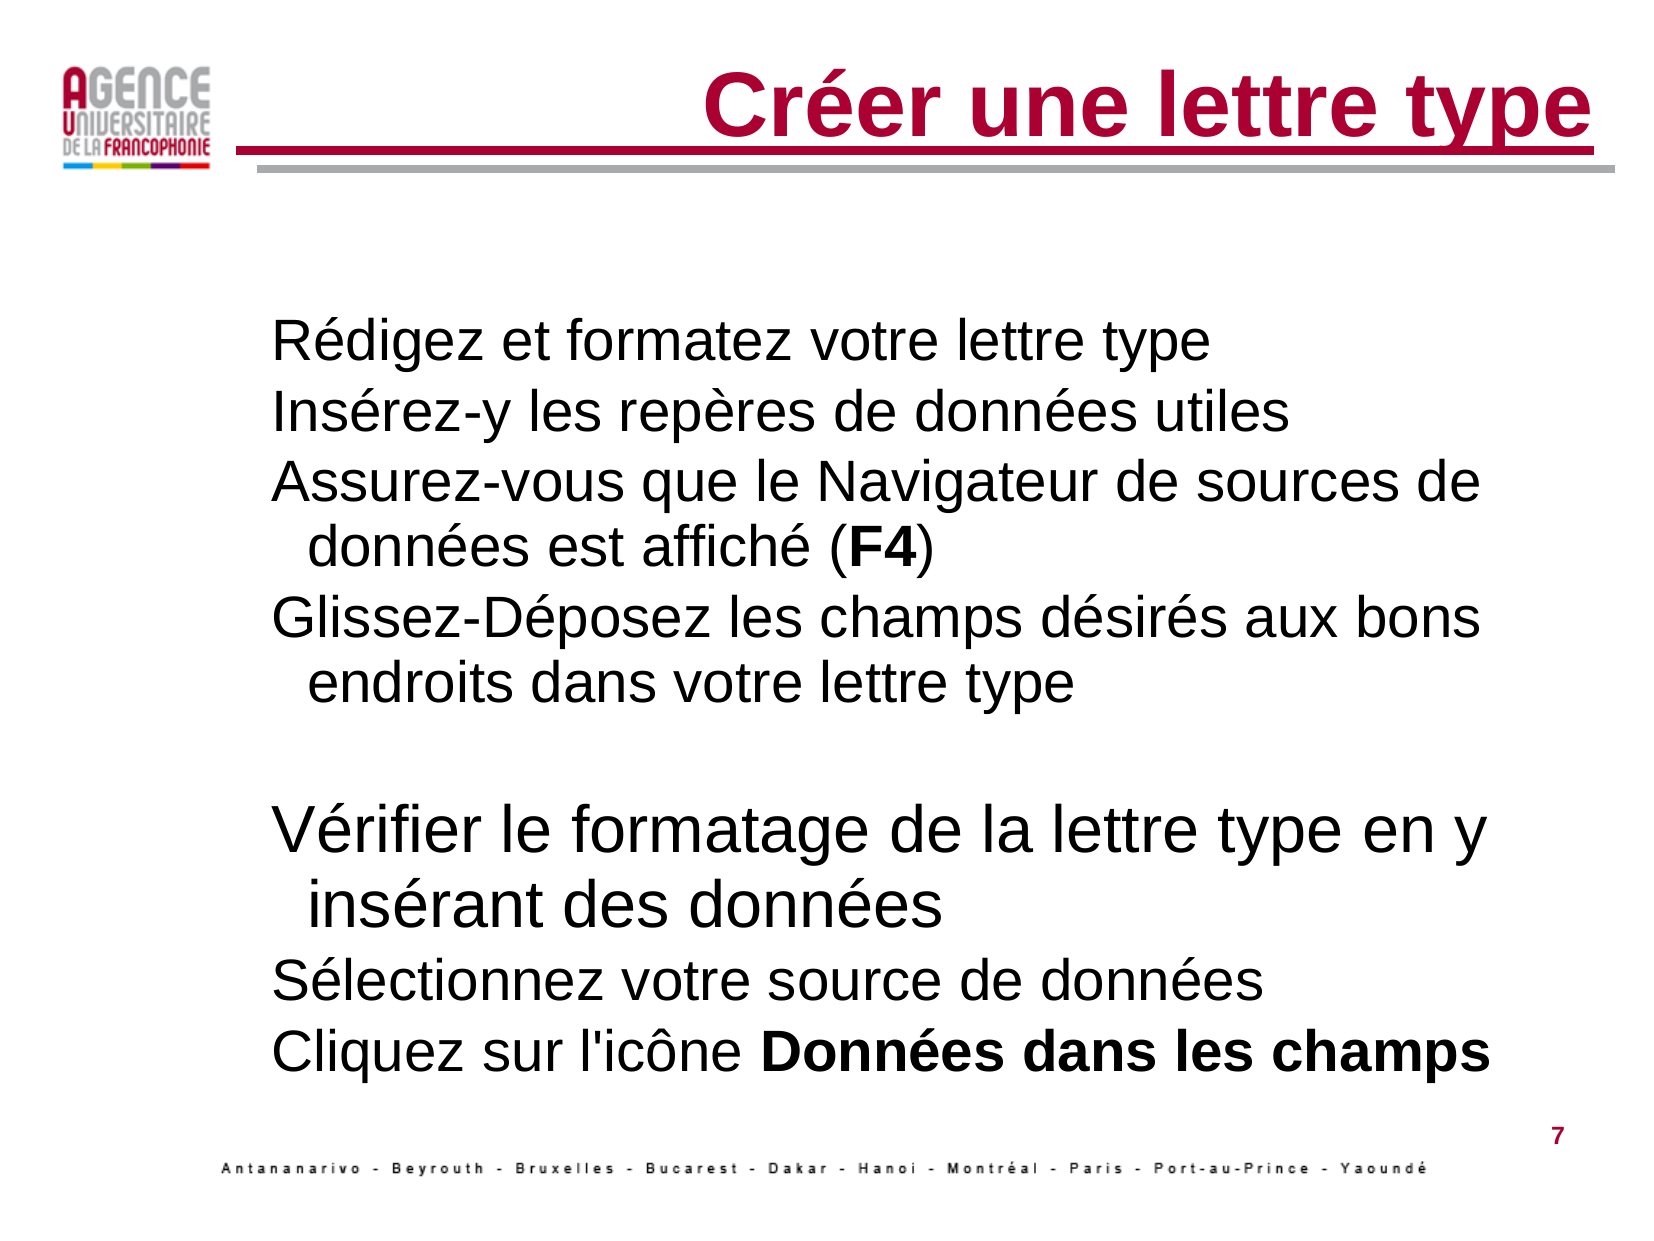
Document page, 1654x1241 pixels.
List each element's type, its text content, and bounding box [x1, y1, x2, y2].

title Créer une lettre type [236, 53, 1595, 157]
subtitle Rédigez et formatez votre lettre type Insérez-y les repères de données utiles Assurez-vous que le Navigateur de sources de données est affiché (F4) Glissez-Déposez les champs désirés aux bons endroits dans votre lettre type Vérifier le formatage de la lettre type en y insérant des données Sélectionnez votre source de données Cliquez sur l'icône Données dans les champs [236, 241, 1595, 1150]
picture [29, 29, 1625, 1241]
